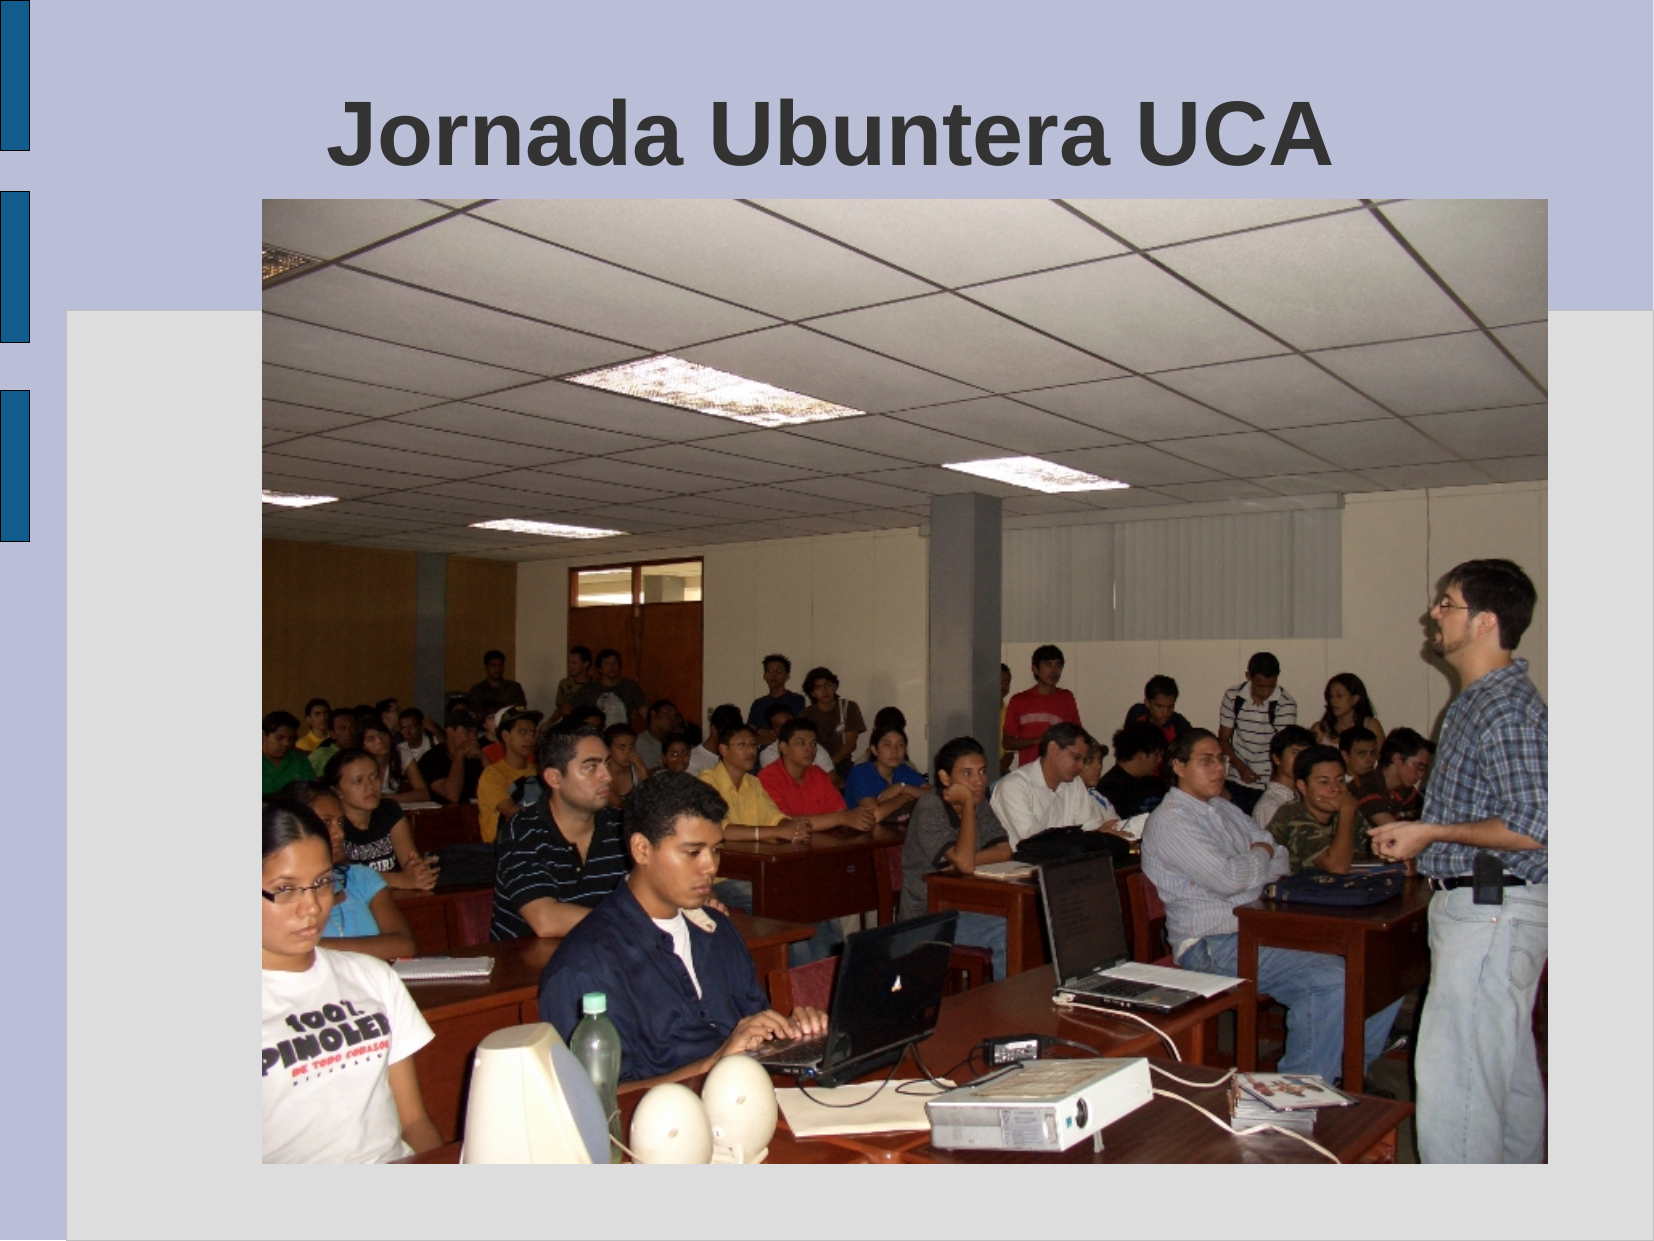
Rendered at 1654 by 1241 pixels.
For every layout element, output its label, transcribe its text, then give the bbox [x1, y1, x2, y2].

title Jornada Ubuntera UCA [125, 37, 1538, 230]
picture [262, 199, 1548, 1164]
